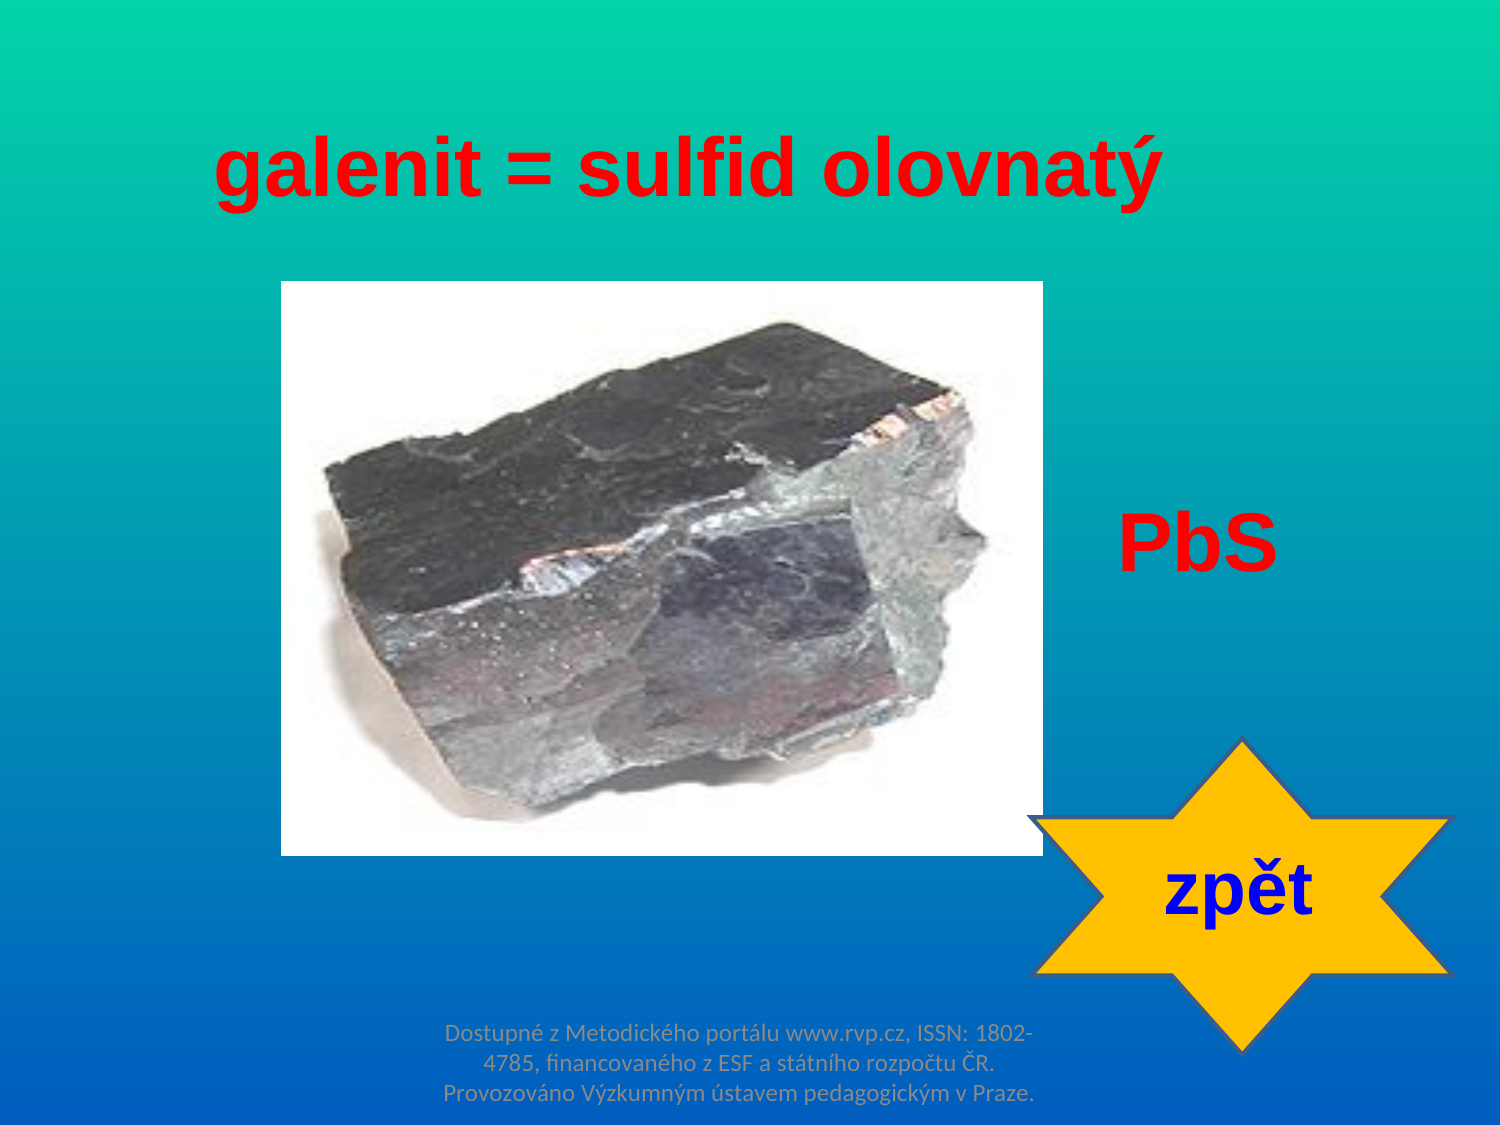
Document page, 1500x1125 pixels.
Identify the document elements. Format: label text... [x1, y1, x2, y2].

text_box PbS [1102, 480, 1294, 596]
text_box galenit = sulfid olovnatý [199, 105, 1266, 221]
text_box Dostupné z Metodického portálu www.rvp.cz, ISSN: 1802-4785, financovaného z ESF a státního rozpočtu ČR. Provozováno Výzkumným ústavem pedagogickým v Praze. [421, 1031, 1058, 1092]
text_box [1031, 738, 1454, 1055]
text_box zpět [1148, 831, 1348, 938]
picture [0, 281, 1500, 856]
